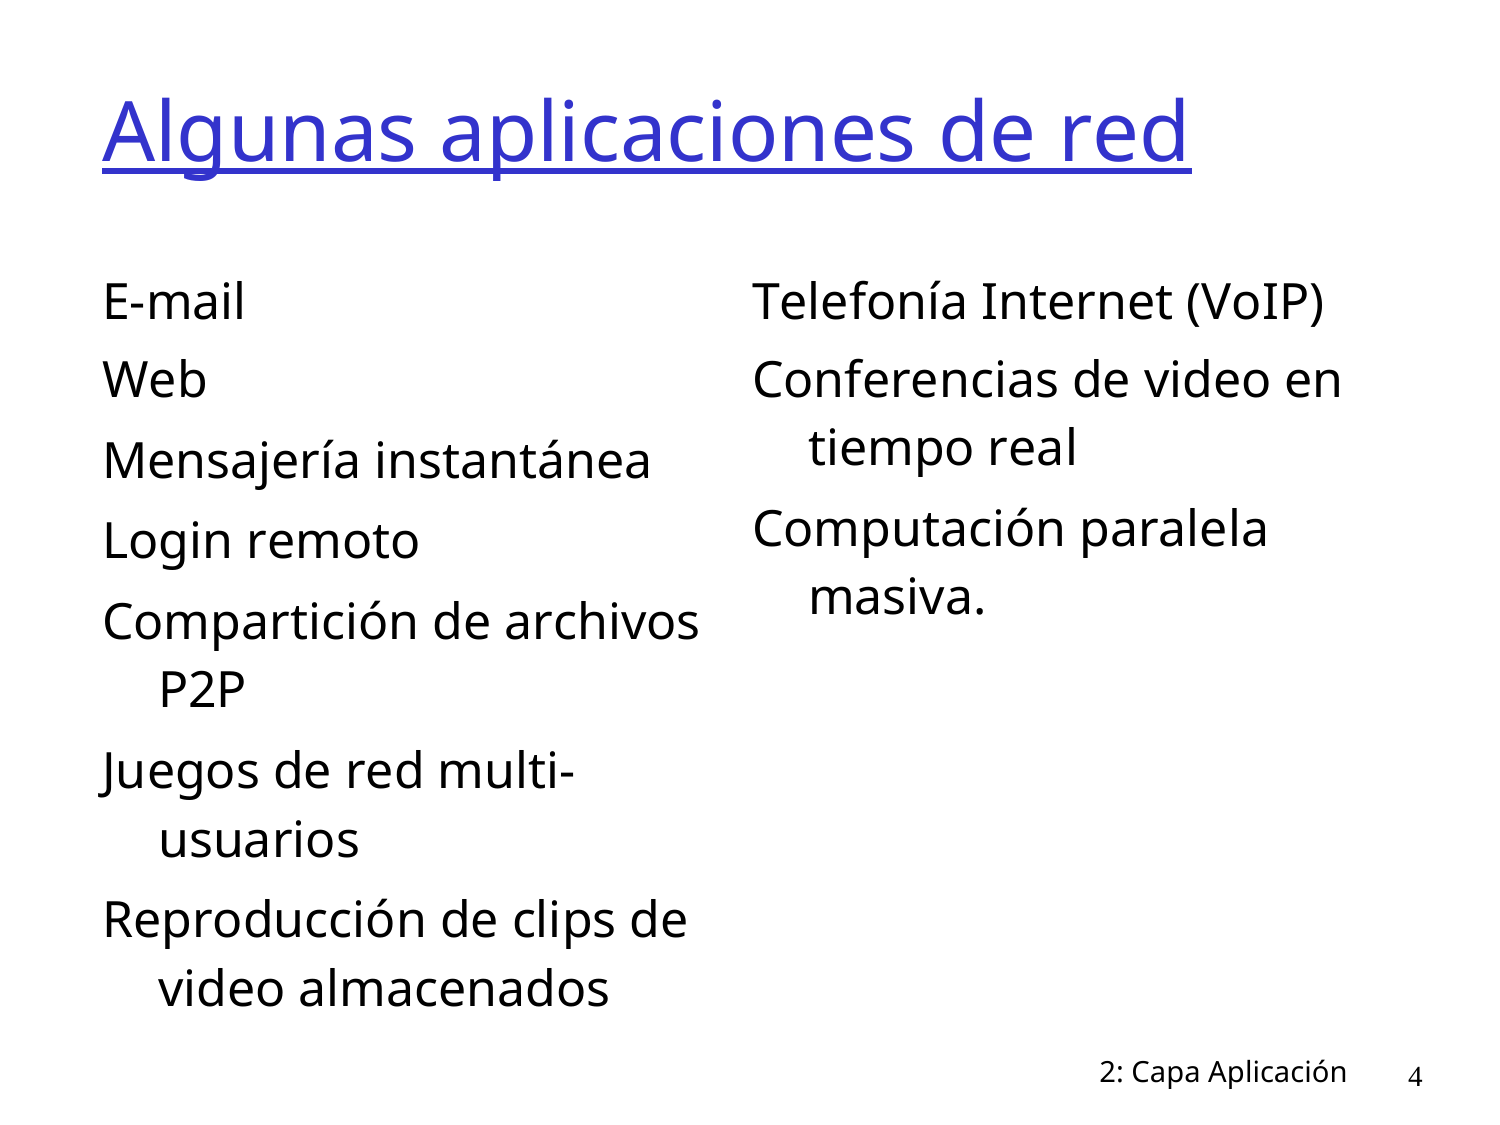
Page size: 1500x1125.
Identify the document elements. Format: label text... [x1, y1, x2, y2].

list Telefonía Internet (VoIP) Conferencias de video en tiempo real Computación paralela masiva. [737, 262, 1459, 1026]
list E-mail Web Mensajería instantánea Login remoto Compartición de archivos P2P Juegos de red multi-usuarios Reproducción de clips de video almacenados [87, 262, 751, 1048]
title Algunas aplicaciones de red [87, 37, 1363, 225]
